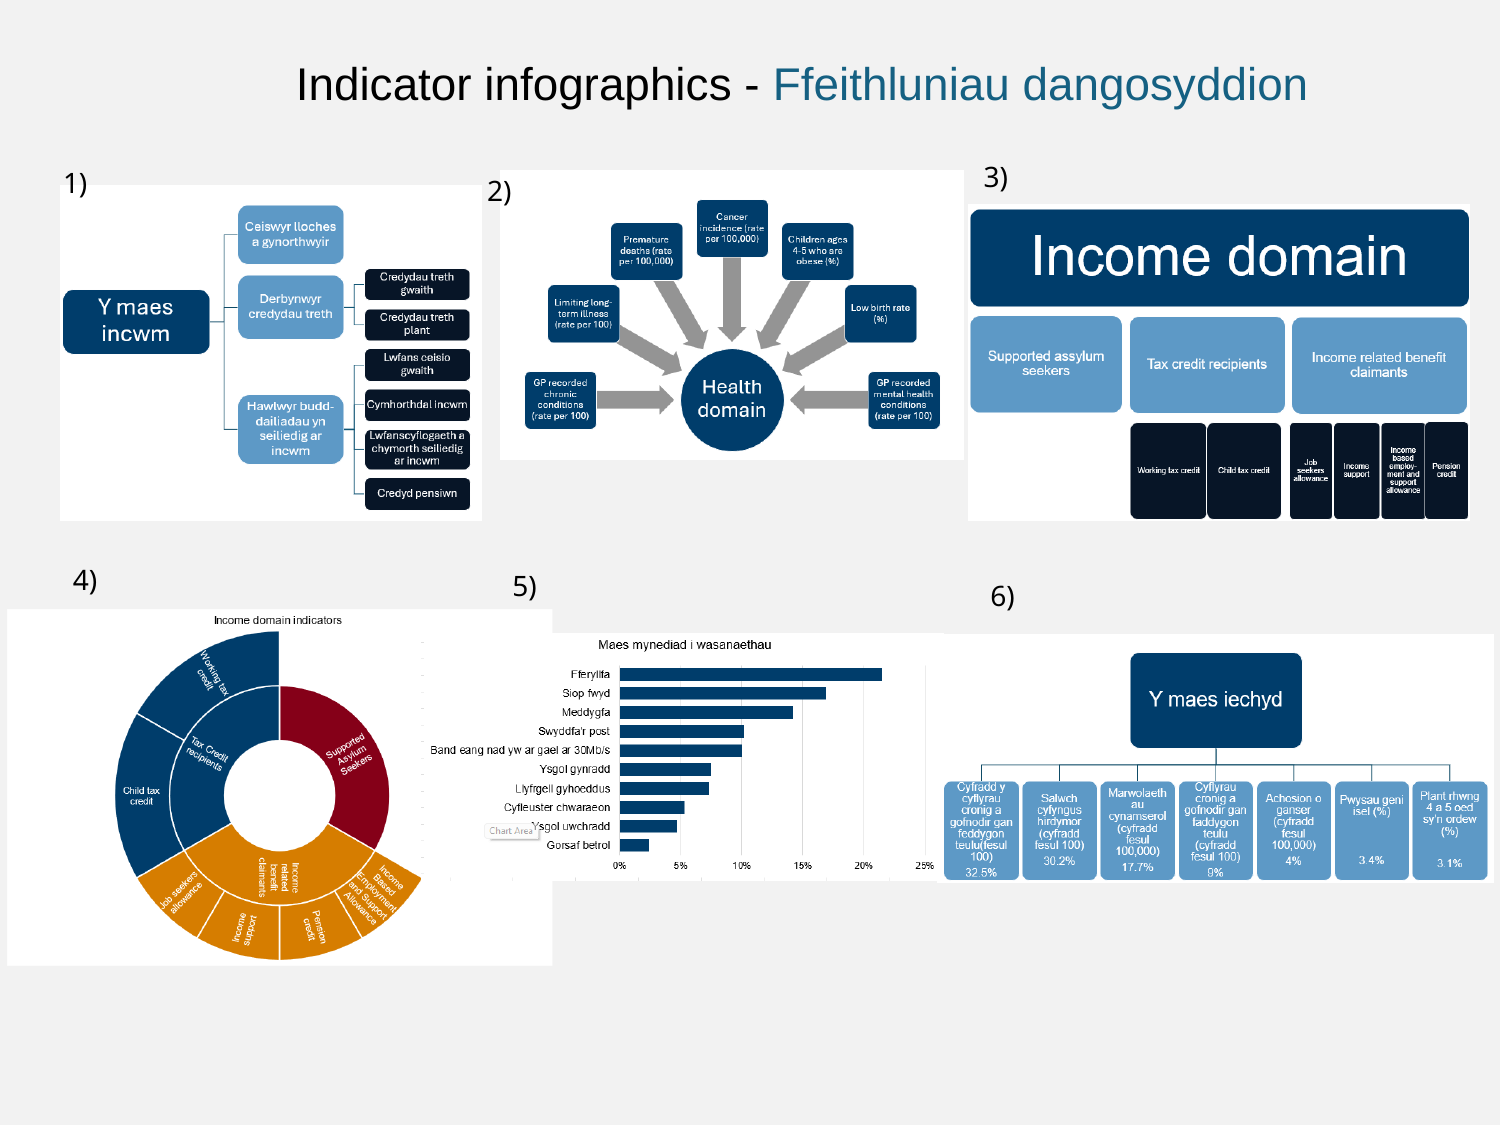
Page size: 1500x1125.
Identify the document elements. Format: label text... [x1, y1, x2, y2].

text_box 3) [968, 151, 1024, 201]
picture [60, 185, 482, 521]
text_box 4) [57, 555, 116, 605]
title Indicator infographics - Ffeithluniau dangosyddion [240, 47, 1365, 124]
text_box 2) [472, 166, 541, 216]
text_box 5) [497, 560, 562, 611]
picture [500, 170, 964, 460]
text_box 1) [48, 158, 113, 208]
picture [6, 608, 1494, 967]
picture [968, 204, 1470, 521]
text_box 6) [975, 570, 1040, 620]
